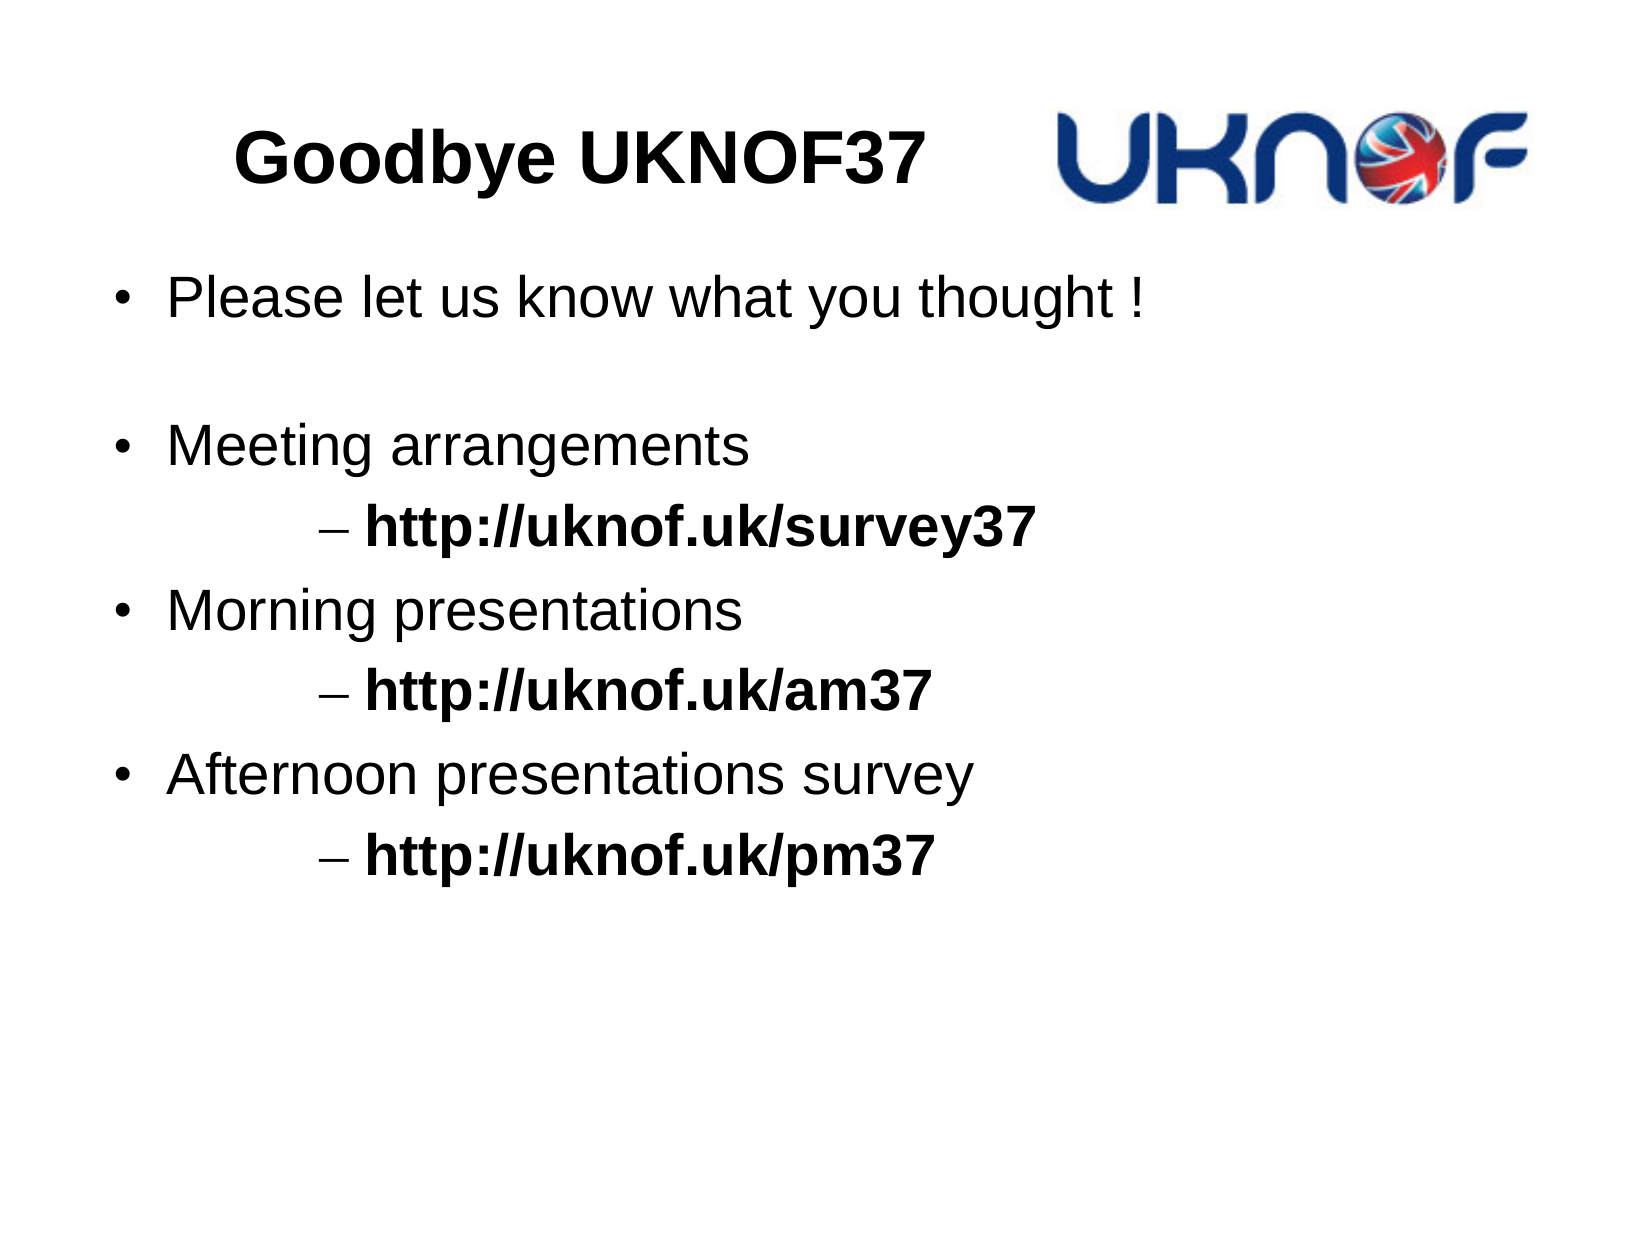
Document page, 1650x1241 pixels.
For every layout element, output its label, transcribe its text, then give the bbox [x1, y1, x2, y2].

list Please let us know what you thought ! Meeting arrangements http://uknof.uk/survey37 Morning presentations http://uknof.uk/am37 Afternoon presentations survey http://uknof.uk/pm37 [112, 264, 1576, 1099]
picture [1050, 93, 1536, 225]
title Goodbye UKNOF37 [123, 37, 1013, 264]
